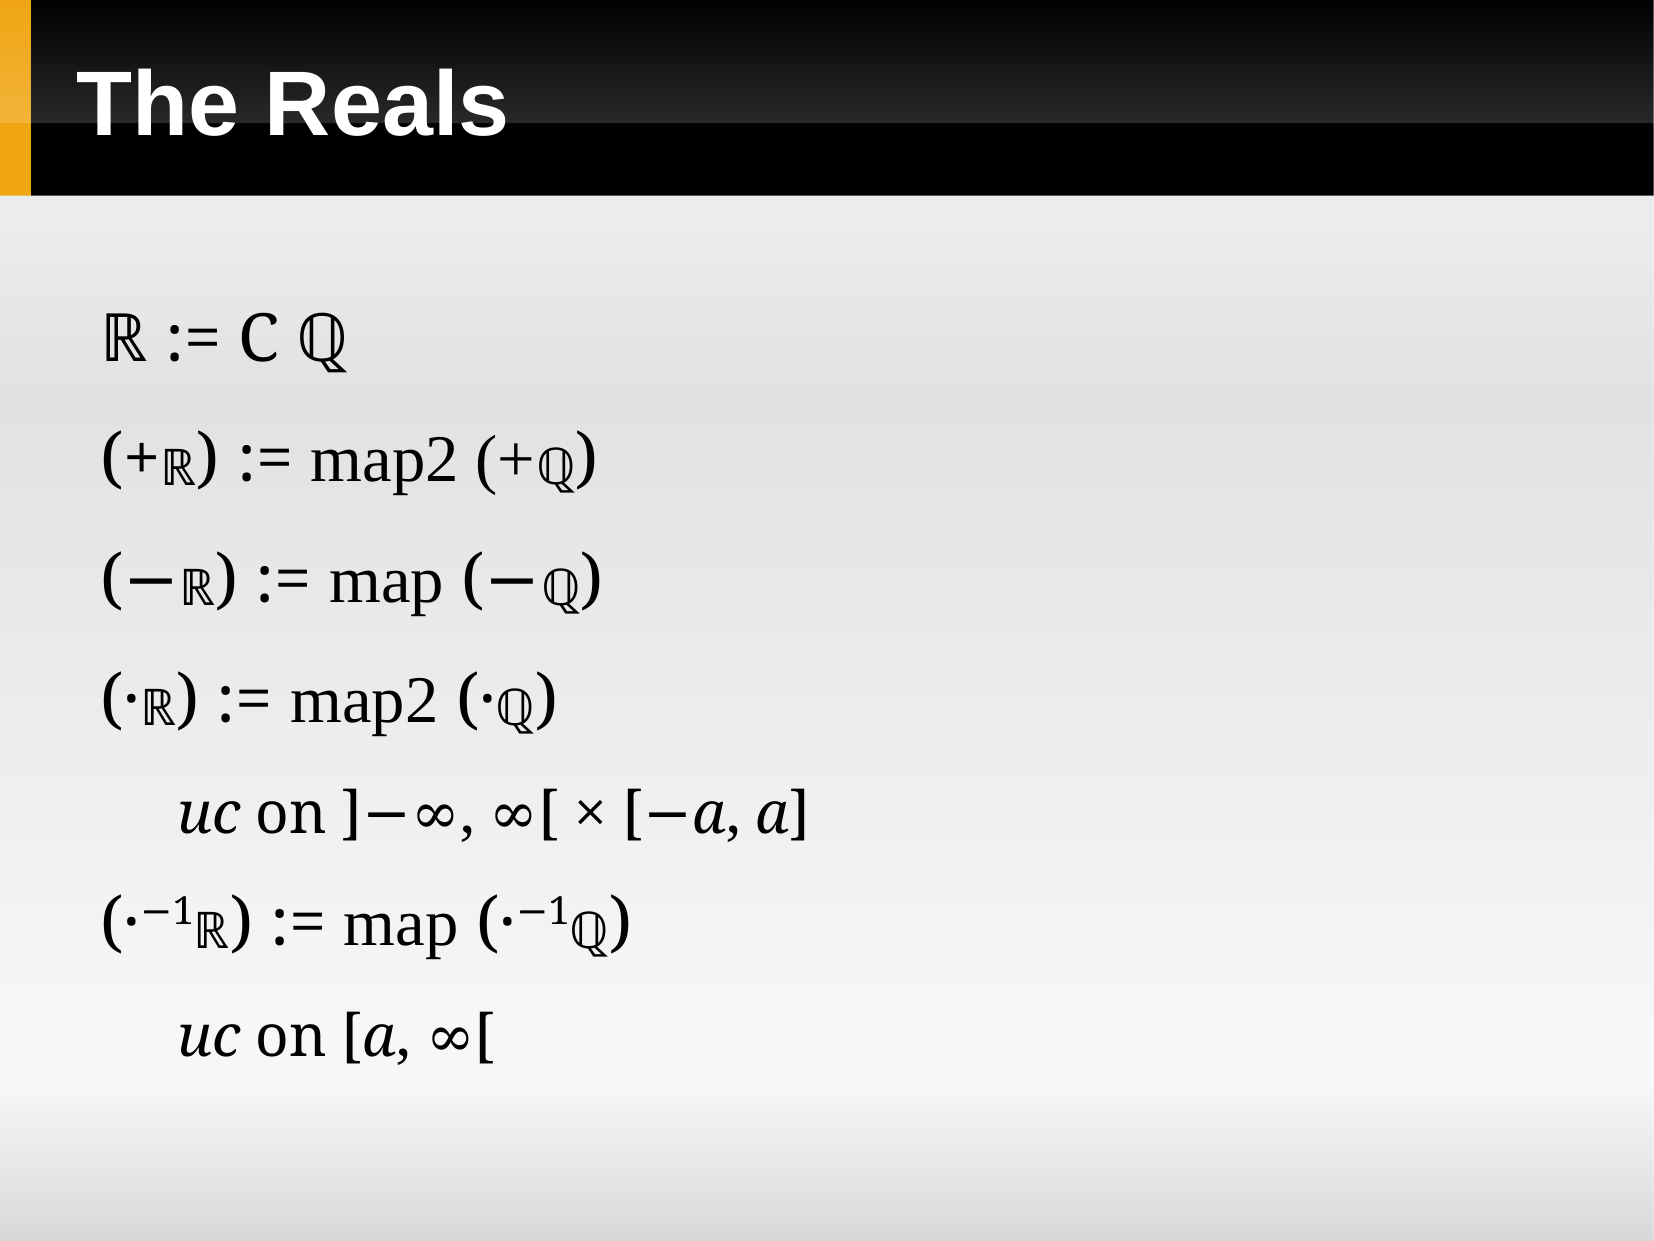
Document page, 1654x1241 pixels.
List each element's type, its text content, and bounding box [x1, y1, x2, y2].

title The Reals [76, 7, 1565, 200]
list ℝ := C ℚ (+ℝ) := map2 (+ℚ) (−ℝ) := map (−ℚ) (·ℝ) := map2 (·ℚ) uc on ]−∞, ∞[ × [−a, a] (·−1ℝ) := map (·−1ℚ) uc on [a, ∞[ [82, 290, 1571, 1094]
picture [0, 0, 1654, 1241]
